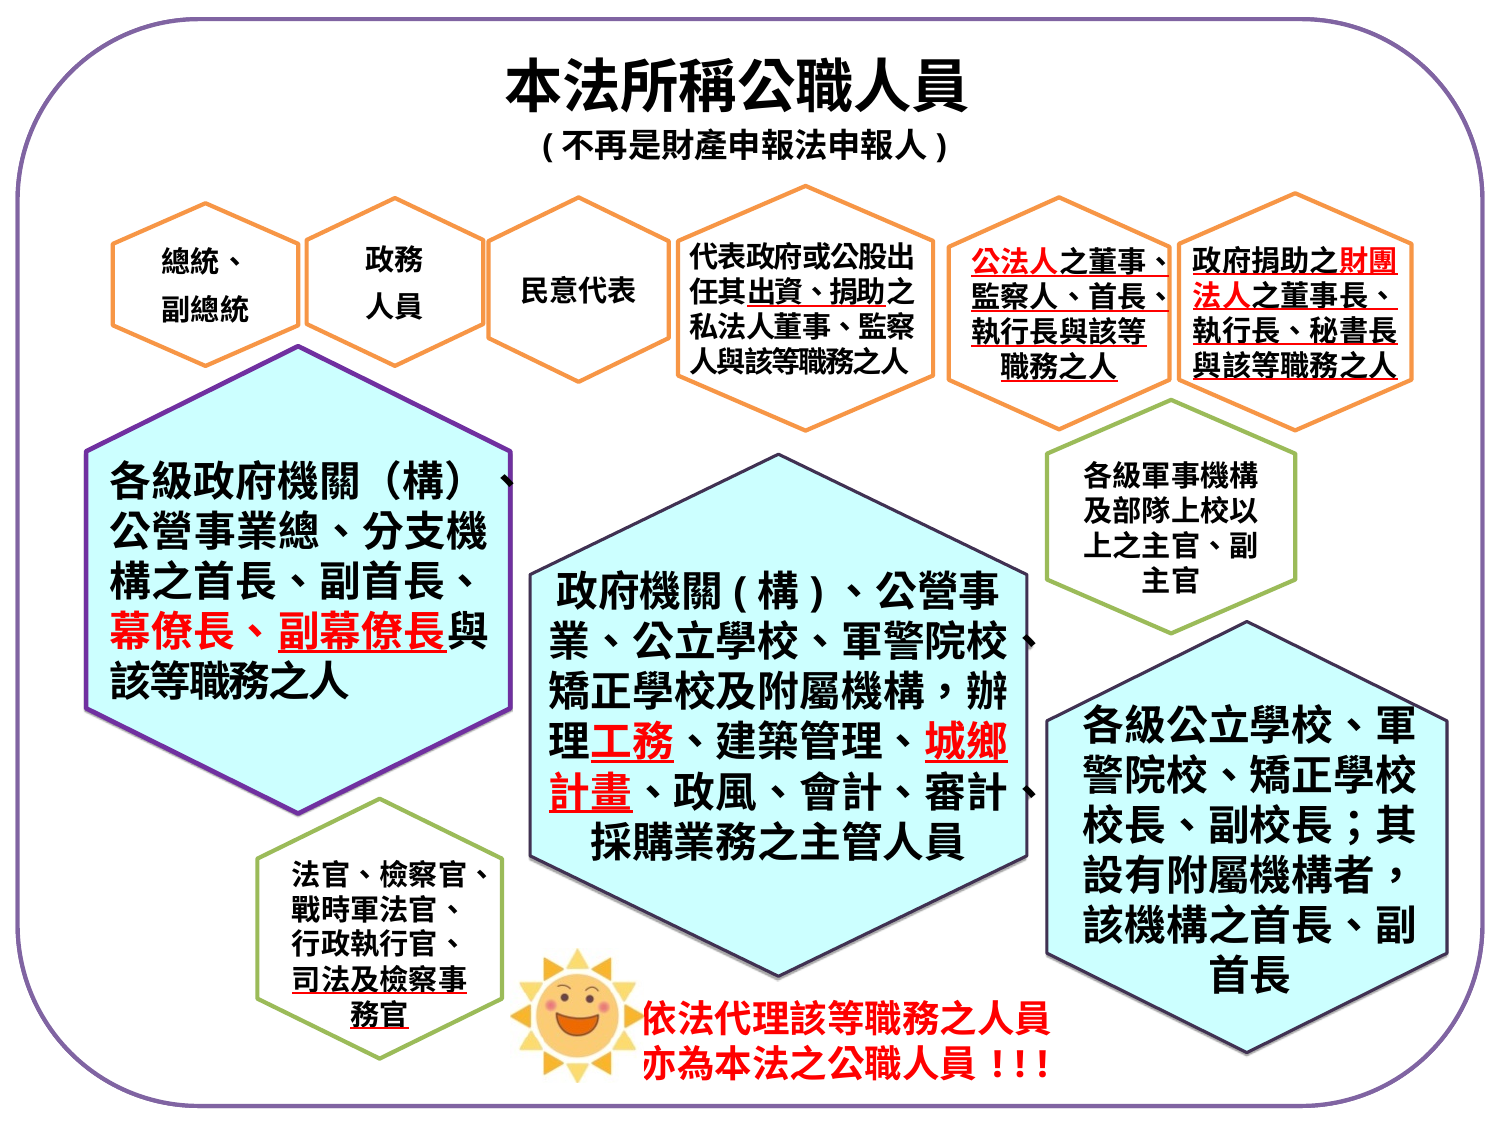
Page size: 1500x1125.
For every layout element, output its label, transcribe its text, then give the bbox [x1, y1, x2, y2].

text_box 各級公立學校、軍警院校、矯正學校校長、副校長；其設有附屬機構者，該機構之首長、副首長 [1046, 621, 1447, 1053]
text_box 政府捐助之財團法人之董事長、執行長、秘書長與該等職務之人 [1179, 193, 1412, 431]
text_box 政府機關(構)、公營事業、公立學校、軍警院校、矯正學校及附屬機構，辦理工務、建築管理、城鄉計畫、政風、會計、審計、採購業務之主管人員 [530, 454, 1027, 977]
text_box 法官、檢察官、戰時軍法官、行政執行官、司法及檢察事務官 [257, 798, 502, 1059]
text_box 依法代理該等職務之人員 亦為本法之公職人員!!! [624, 987, 1081, 1094]
text_box 總統、 副總統 [112, 203, 299, 366]
text_box 民意代表 [488, 197, 669, 382]
text_box 本法所稱公職人員 (不再是財產申報法申報人) [291, 44, 1183, 194]
text_box 各級軍事機構及部隊上校以上之主官、副主官 [1046, 399, 1296, 634]
text_box 各級政府機關（構）、公營事業總、分支機構之首長、副首長、幕僚長、副幕僚長與該等職務之人 [86, 346, 511, 814]
picture [510, 948, 644, 1083]
text_box 政務 人員 [306, 198, 484, 366]
text_box 公法人之董事、監察人、首長、執行長與該等職務之人 [948, 197, 1170, 430]
text_box 代表政府或公股出任其出資、捐助之私法人董事、監察人與該等職務之人 [678, 185, 934, 431]
